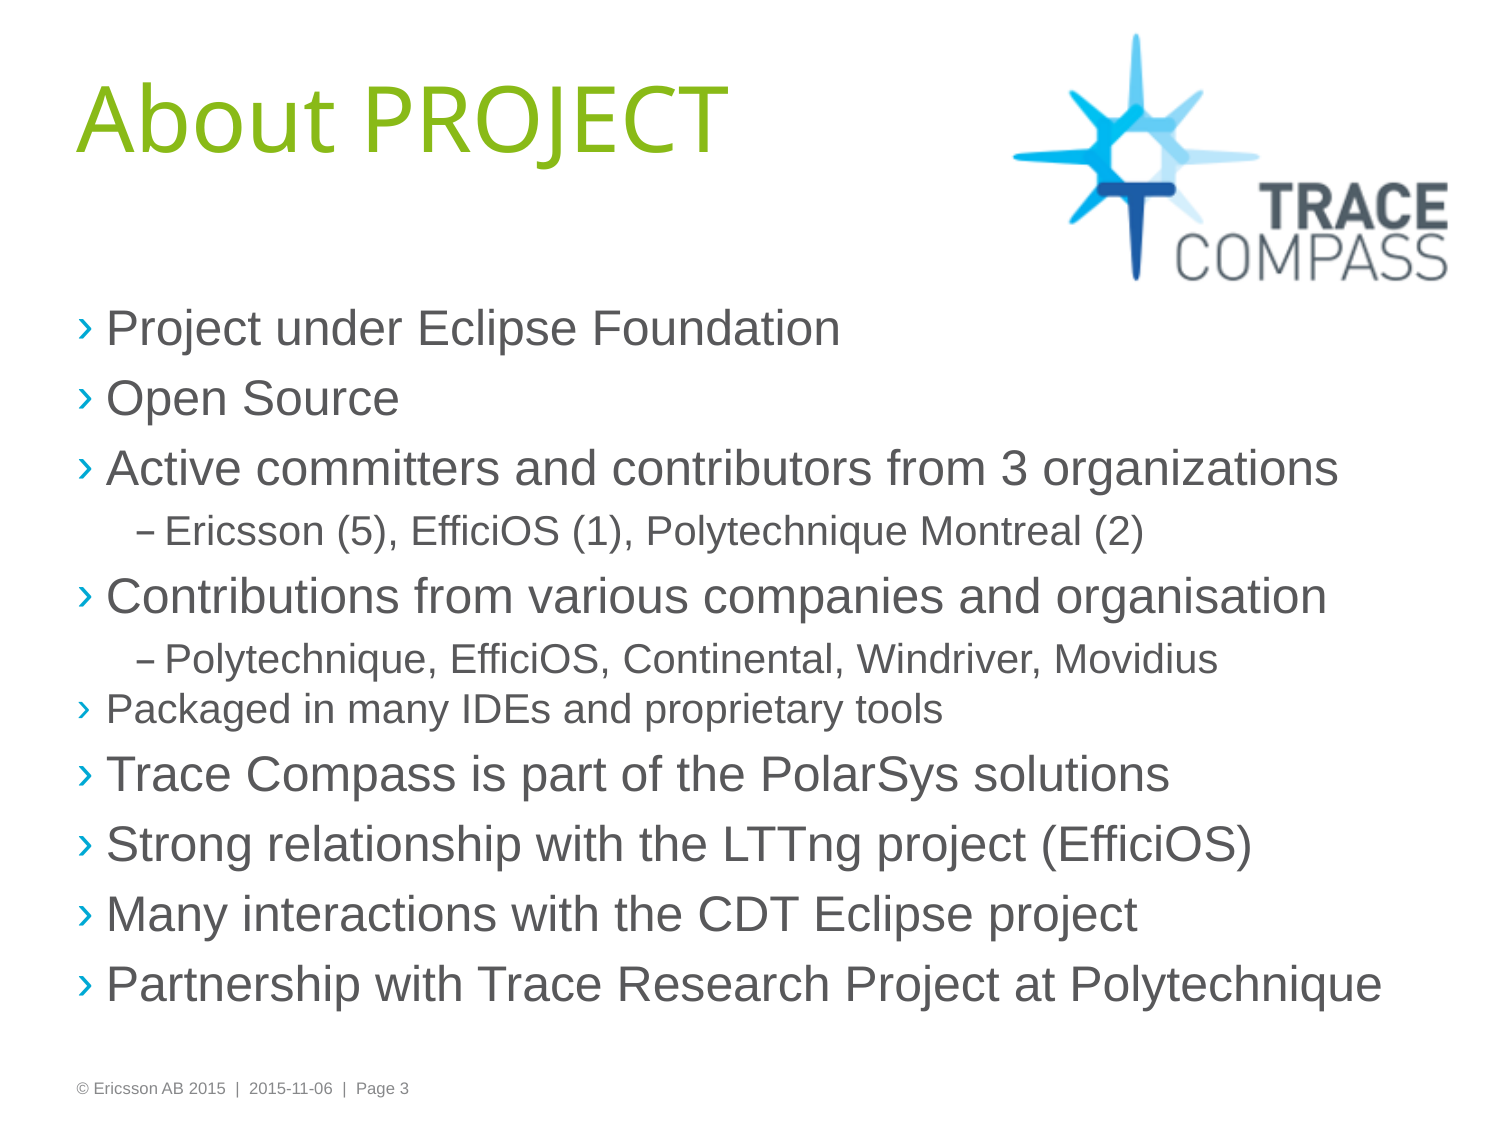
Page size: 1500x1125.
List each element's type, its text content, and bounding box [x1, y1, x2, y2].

picture [1005, 29, 1457, 292]
title About PROJECT [64, 39, 1005, 218]
list Project under Eclipse Foundation Open Source Active committers and contributors from 3 organizations Ericsson (5), EfficiOS (1), Polytechnique Montreal (2) Contributions from various companies and organisation Polytechnique, EfficiOS, Continental, Windriver, Movidius Packaged in many IDEs and proprietary tools Trace Compass is part of the PolarSys solutions Strong relationship with the LTTng project (EfficiOS) Many interactions with the CDT Eclipse project Partnership with Trace Research Project at Polytechnique [65, 295, 1436, 928]
